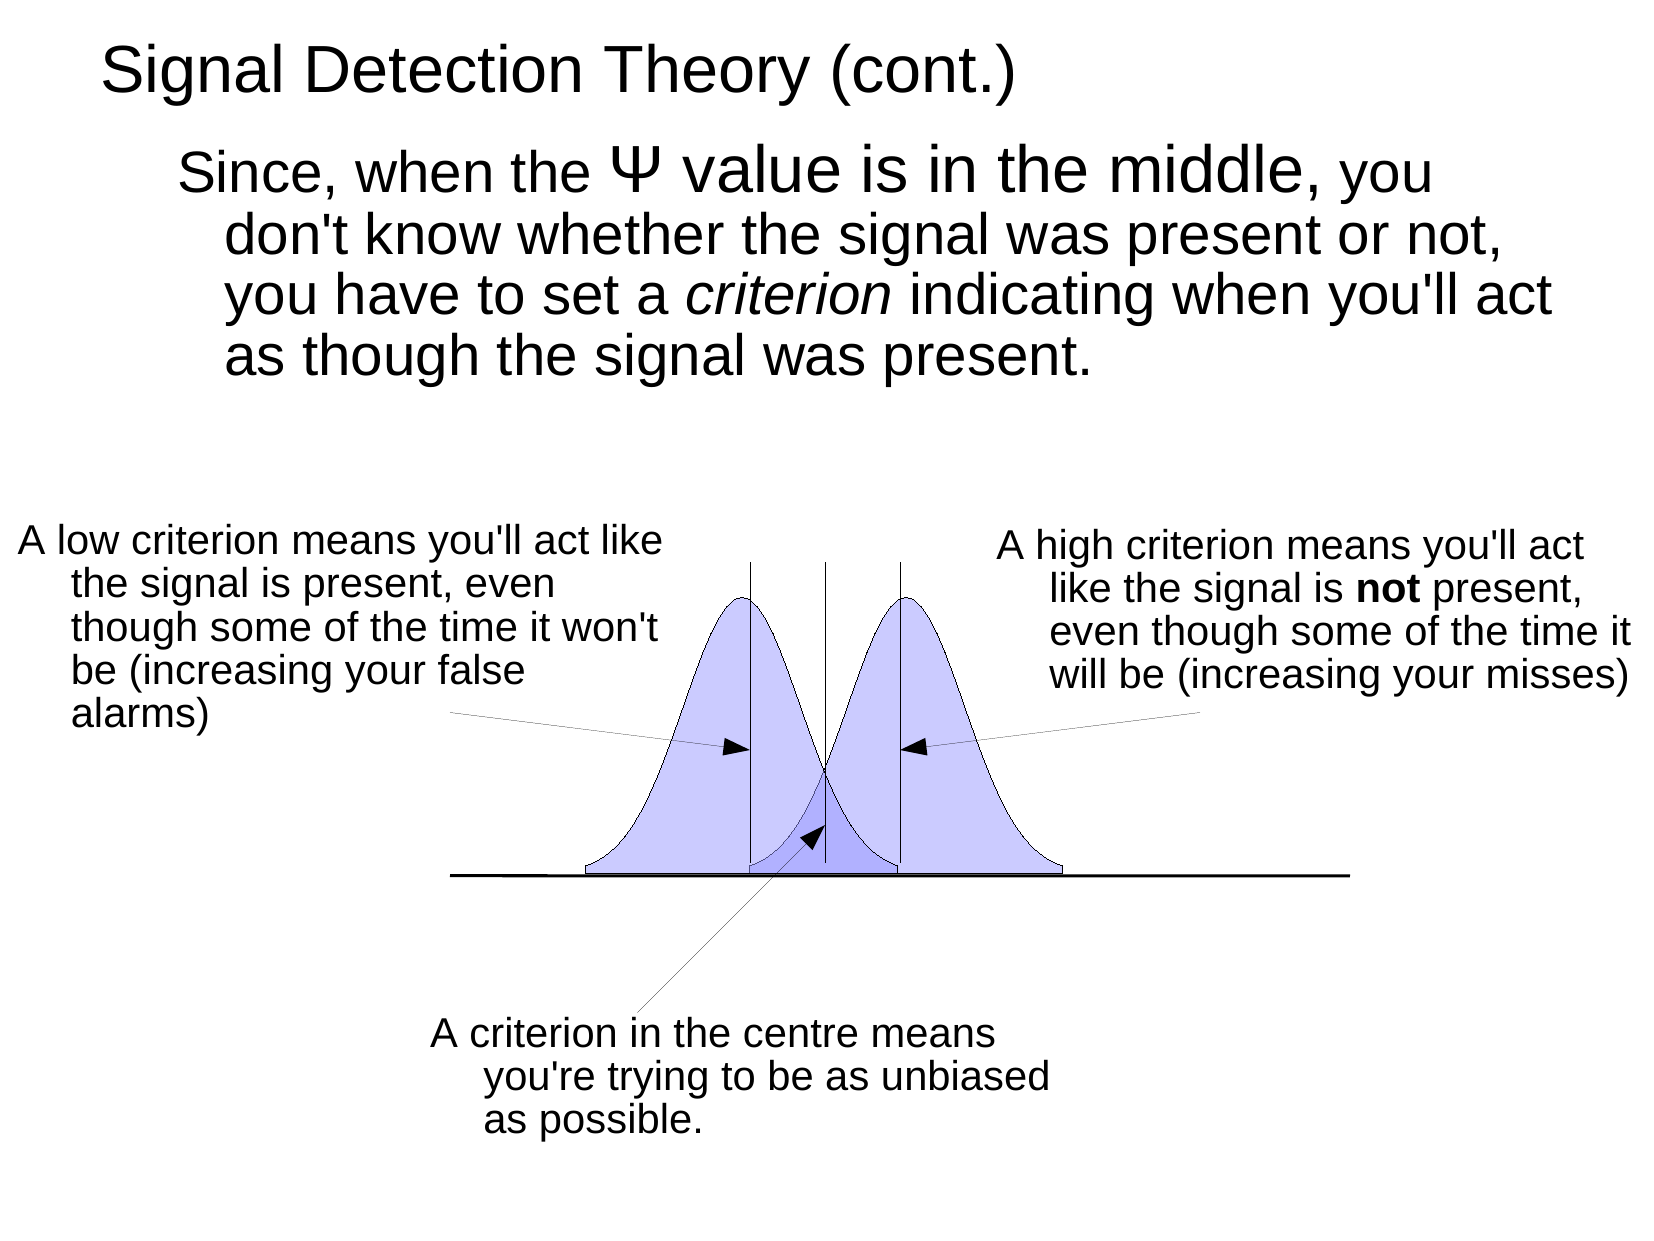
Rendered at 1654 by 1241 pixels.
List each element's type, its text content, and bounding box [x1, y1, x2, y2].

text_box [676, 597, 750, 749]
text_box [901, 597, 977, 749]
list A high criterion means you'll act like the signal is not present, even though some of the time it will be (increasing your misses) [978, 525, 1654, 750]
text_box [778, 598, 1063, 874]
list A low criterion means you'll act like the signal is present, even though some of the time it won't be (increasing your false alarms) [0, 520, 676, 788]
list A criterion in the centre means you're trying to be as unbiased as possible. [412, 1012, 1088, 1194]
list Signal Detection Theory (cont.) Since, when the Ψ value is in the middle, you don't know whether the signal was present or not, you have to set a criterion indicating when you'll act as though the signal was present. [82, 37, 1571, 393]
text_box [585, 600, 825, 874]
